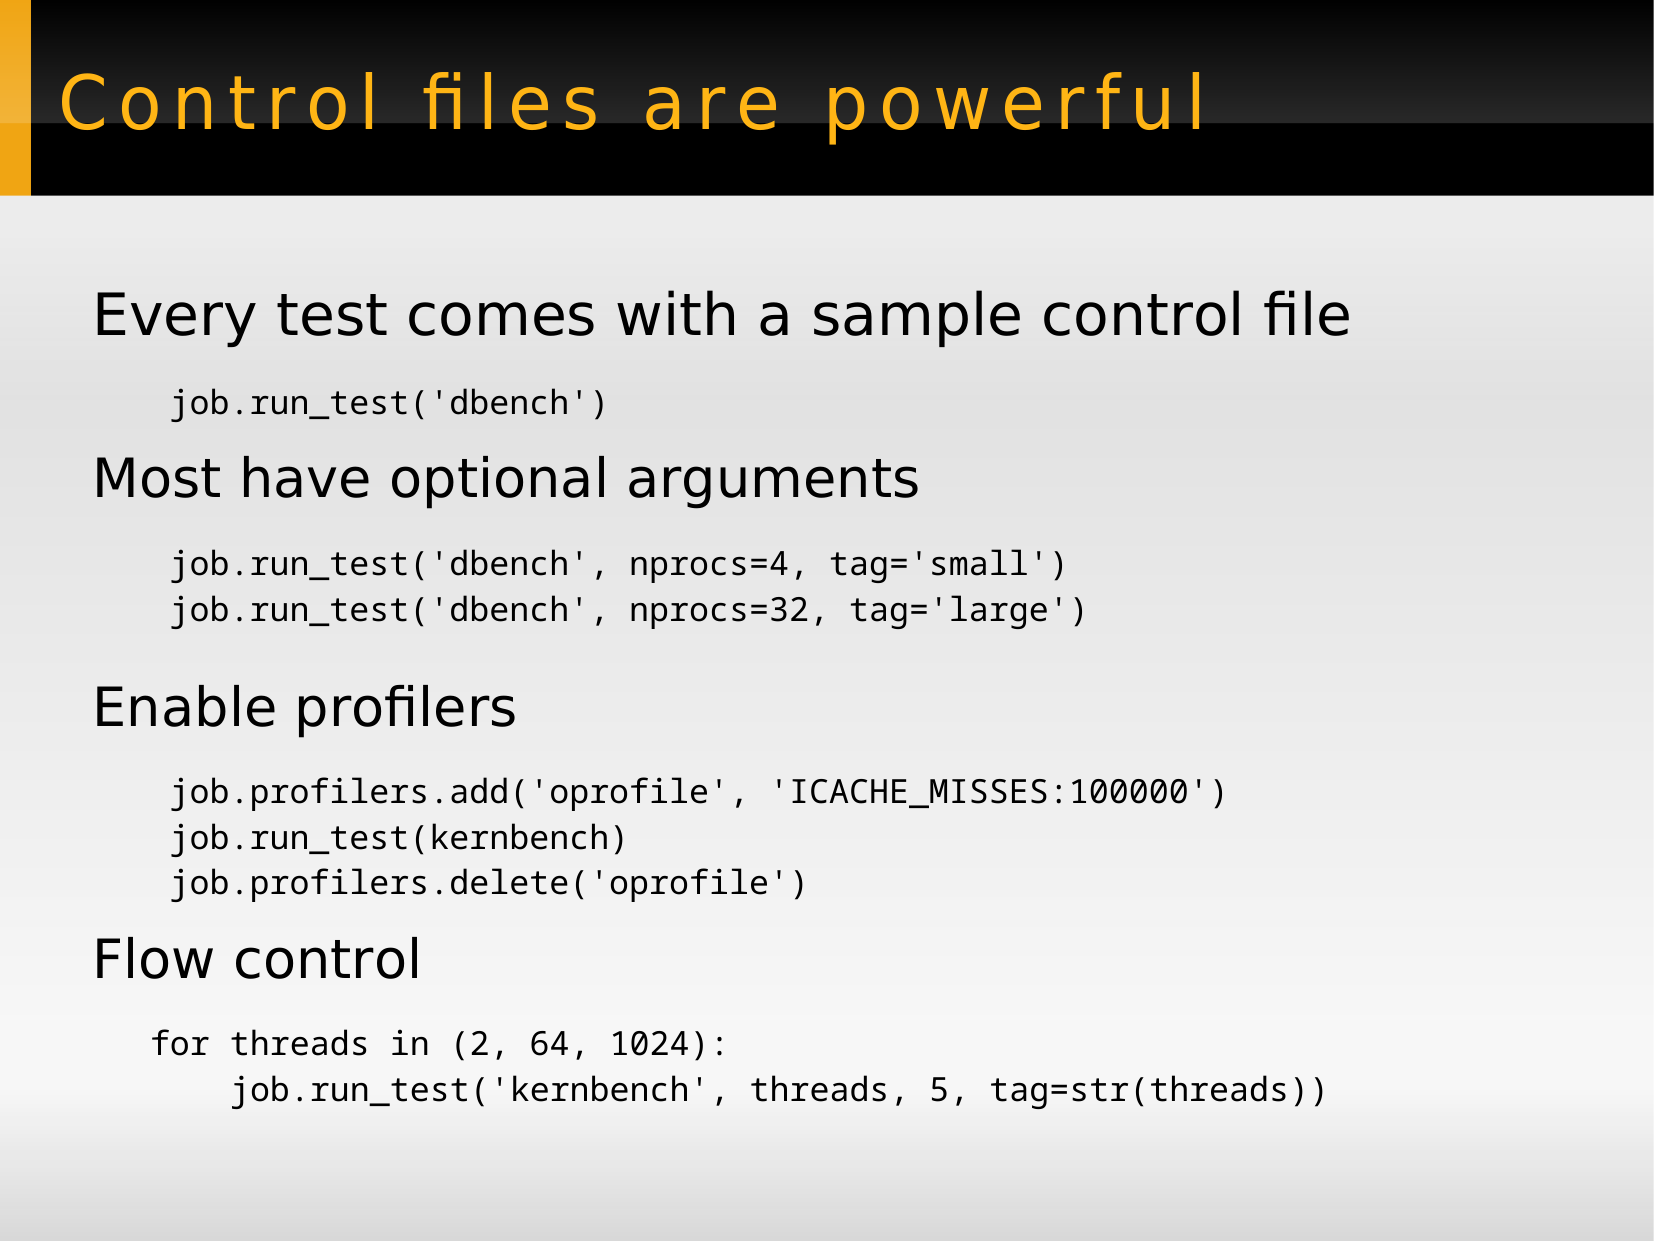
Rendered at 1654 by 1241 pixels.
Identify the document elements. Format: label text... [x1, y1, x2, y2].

title Control files are powerful [59, 29, 1270, 178]
picture [0, 0, 1654, 1241]
list Every test comes with a sample control file job.run_test('dbench') Most have optional arguments job.run_test('dbench', nprocs=4, tag='small') job.run_test('dbench', nprocs=32, tag='large') Enable profilers job.profilers.add('oprofile', 'ICACHE_MISSES:100000') job.run_test(kernbench) job.profilers.delete('oprofile') Flow control for threads in (2, 64, 1024): job.run_test('kernbench', threads, 5, tag=str(threads)) [75, 281, 1564, 1101]
